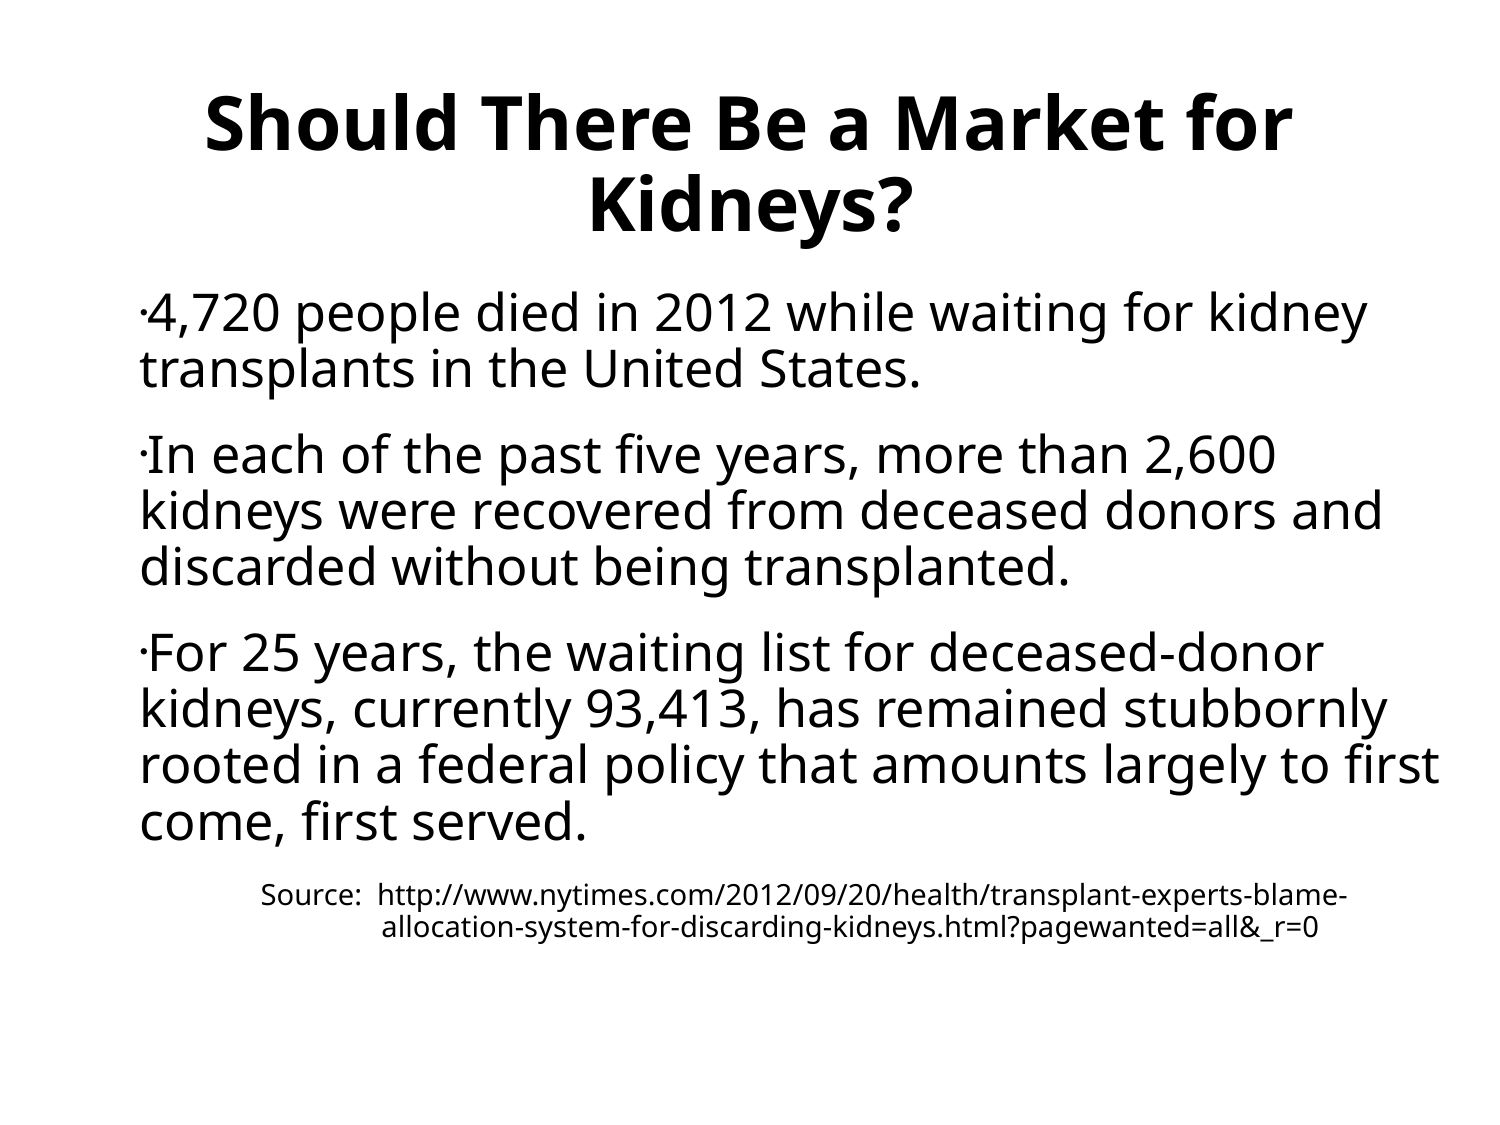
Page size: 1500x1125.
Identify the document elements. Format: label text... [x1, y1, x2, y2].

title Should There Be a Market for Kidneys? [75, 78, 1425, 267]
list 4,720 people died in 2012 while waiting for kidney transplants in the United States. In each of the past five years, more than 2,600 kidneys were recovered from deceased donors and discarded without being transplanted. For 25 years, the waiting list for deceased-donor kidneys, currently 93,413, has remained stubbornly rooted in a federal policy that amounts largely to first come, first served. Source: http://www.nytimes.com/2012/09/20/health/transplant-experts-blame-allocation-system-for-discarding-kidneys.html?pagewanted=all&_r=0 [125, 279, 1463, 1017]
